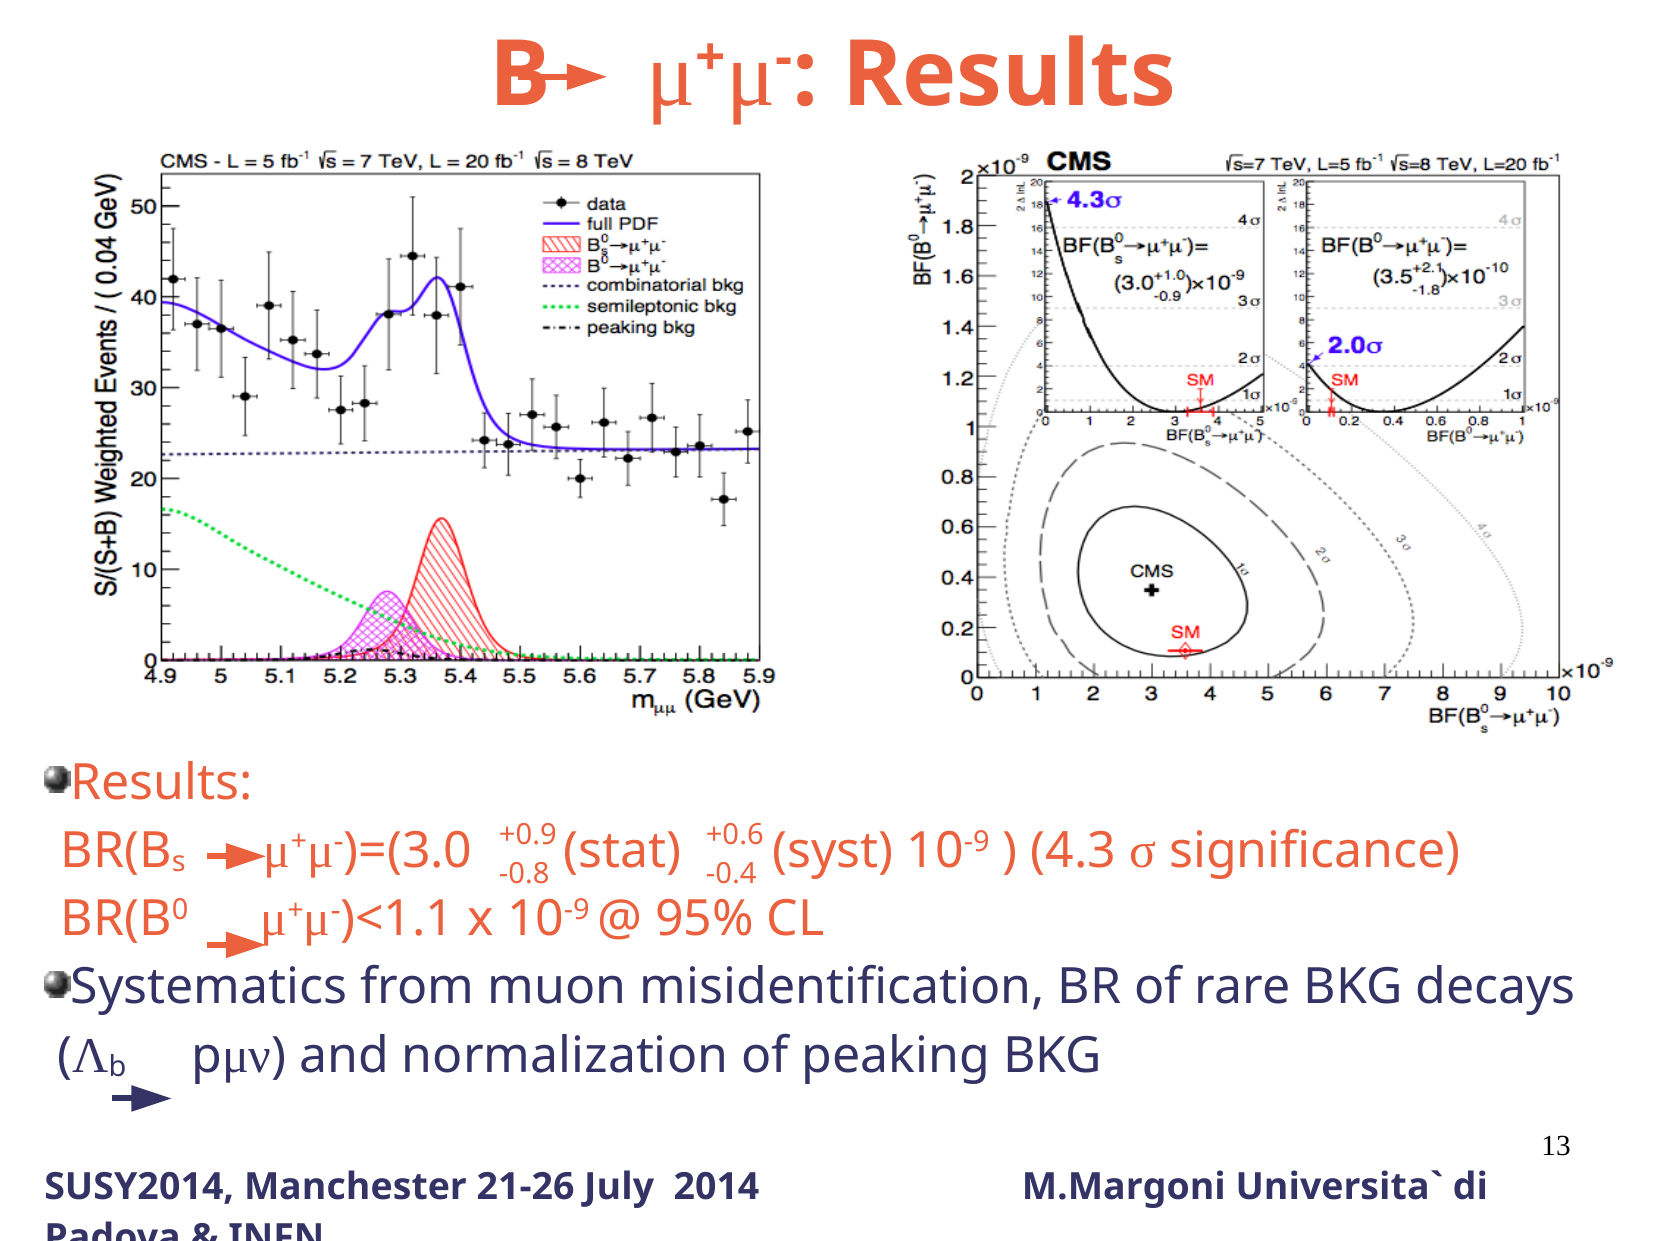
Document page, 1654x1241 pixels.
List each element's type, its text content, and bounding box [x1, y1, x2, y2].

text_box +0.9 -0.8 [484, 805, 616, 911]
picture [0, 118, 1654, 739]
title B μ+μ-: Results [100, 0, 1589, 167]
text_box SUSY2014, Manchester 21-26 July 2014 M.Margoni Universita` di Padova & INFN [29, 1151, 1625, 1225]
text_box Results: BR(Bs μ+μ-)=(3.0 (stat) (syst) 10-9 ) (4.3 σ significance) BR(B0 μ+μ-)<1.1 x 10-9 @ 95% CL Systematics from muon misidentification, BR of rare BKG decays (Λb pμν) and normalization of peaking BKG [29, 738, 1625, 1151]
text_box +0.6 -0.4 [691, 805, 823, 911]
